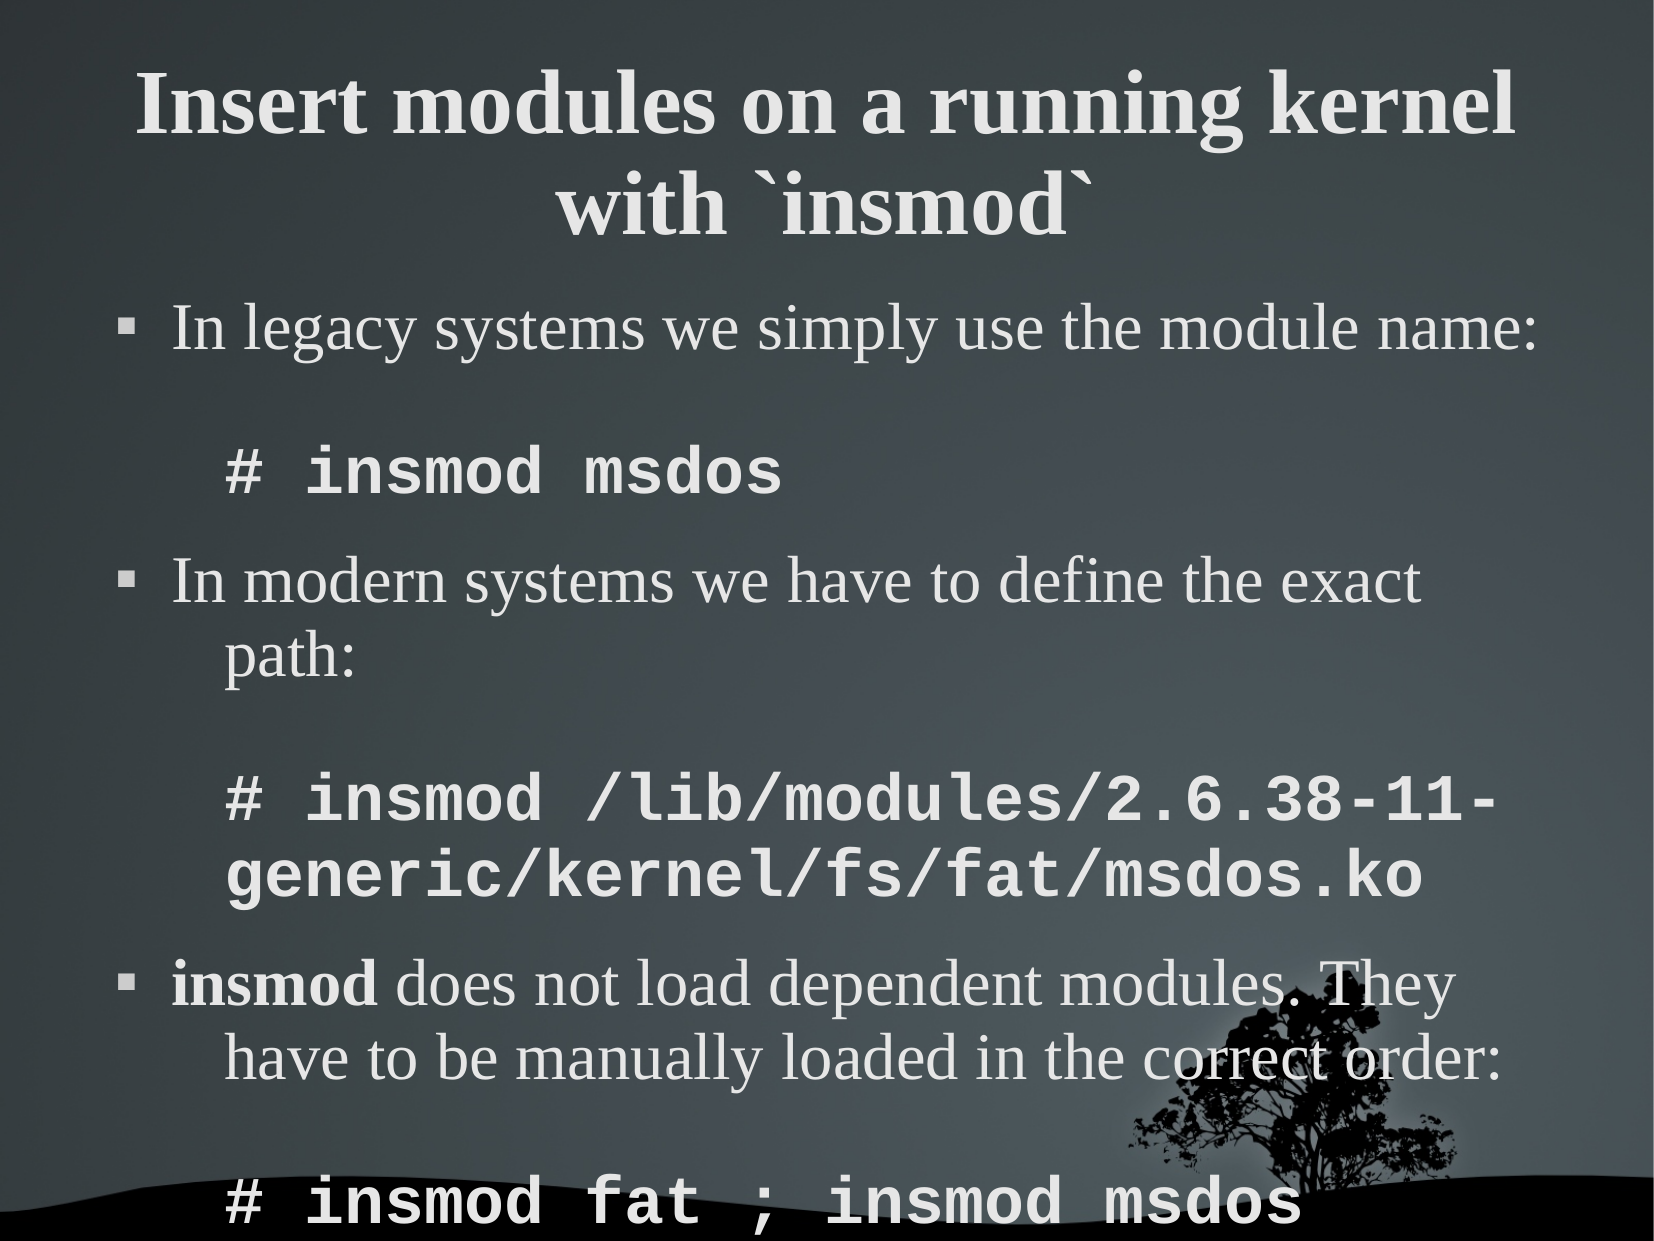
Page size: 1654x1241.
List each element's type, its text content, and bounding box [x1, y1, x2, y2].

picture [0, 0, 1654, 1241]
title Insert modules on a running kernel with `insmod` [82, 49, 1571, 257]
list In legacy systems we simply use the module name: # insmod msdos In modern systems we have to define the exact path: # insmod /lib/modules/2.6.38-11-generic/kernel/fs/fat/msdos.ko insmod does not load dependent modules. They have to be manually loaded in the correct order: # insmod fat ; insmod msdos [82, 290, 1571, 1109]
